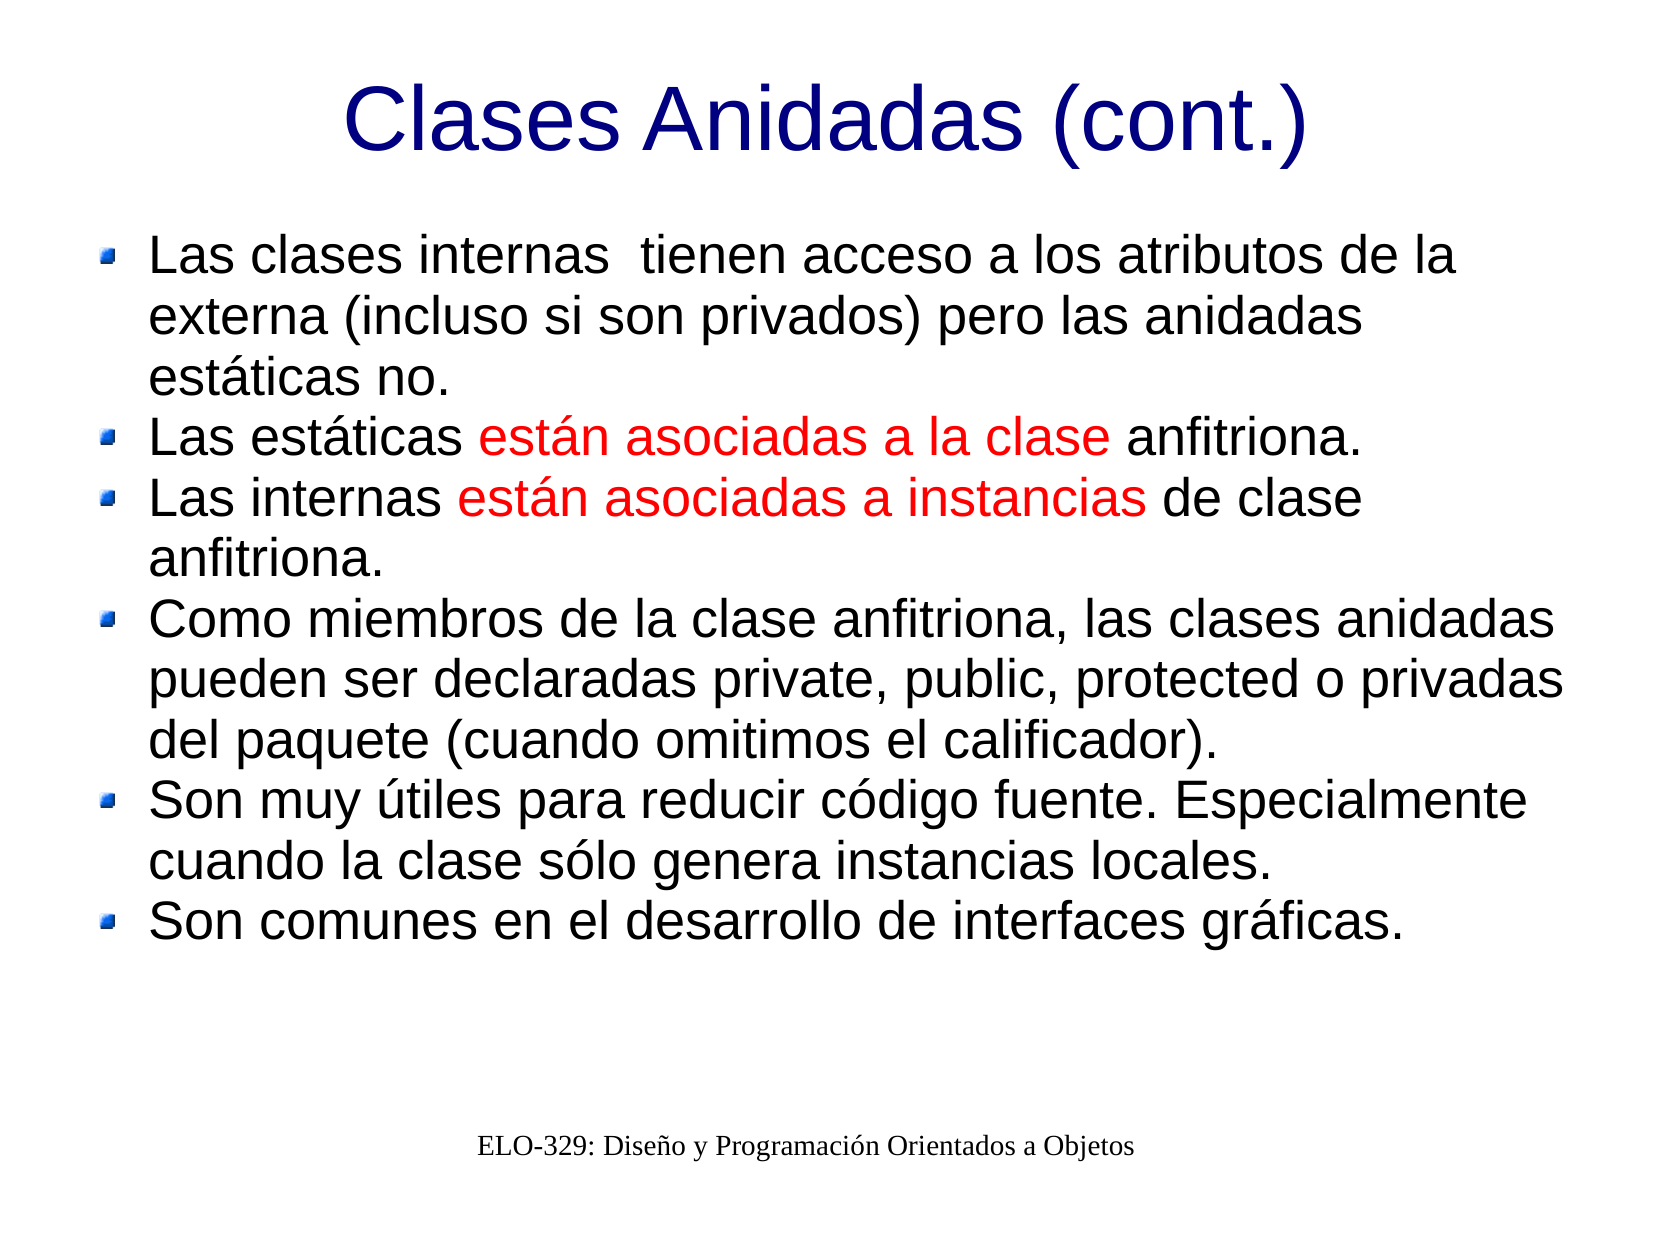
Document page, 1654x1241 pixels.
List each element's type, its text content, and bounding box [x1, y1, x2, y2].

title Clases Anidadas (cont.) [82, 49, 1571, 188]
list Las clases internas tienen acceso a los atributos de la externa (incluso si son privados) pero las anidadas estáticas no. Las estáticas están asociadas a la clase anfitriona. Las internas están asociadas a instancias de clase anfitriona. Como miembros de la clase anfitriona, las clases anidadas pueden ser declaradas private, public, protected o privadas del paquete (cuando omitimos el calificador). Son muy útiles para reducir código fuente. Especialmente cuando la clase sólo genera instancias locales. Son comunes en el desarrollo de interfaces gráficas. [82, 225, 1571, 1013]
